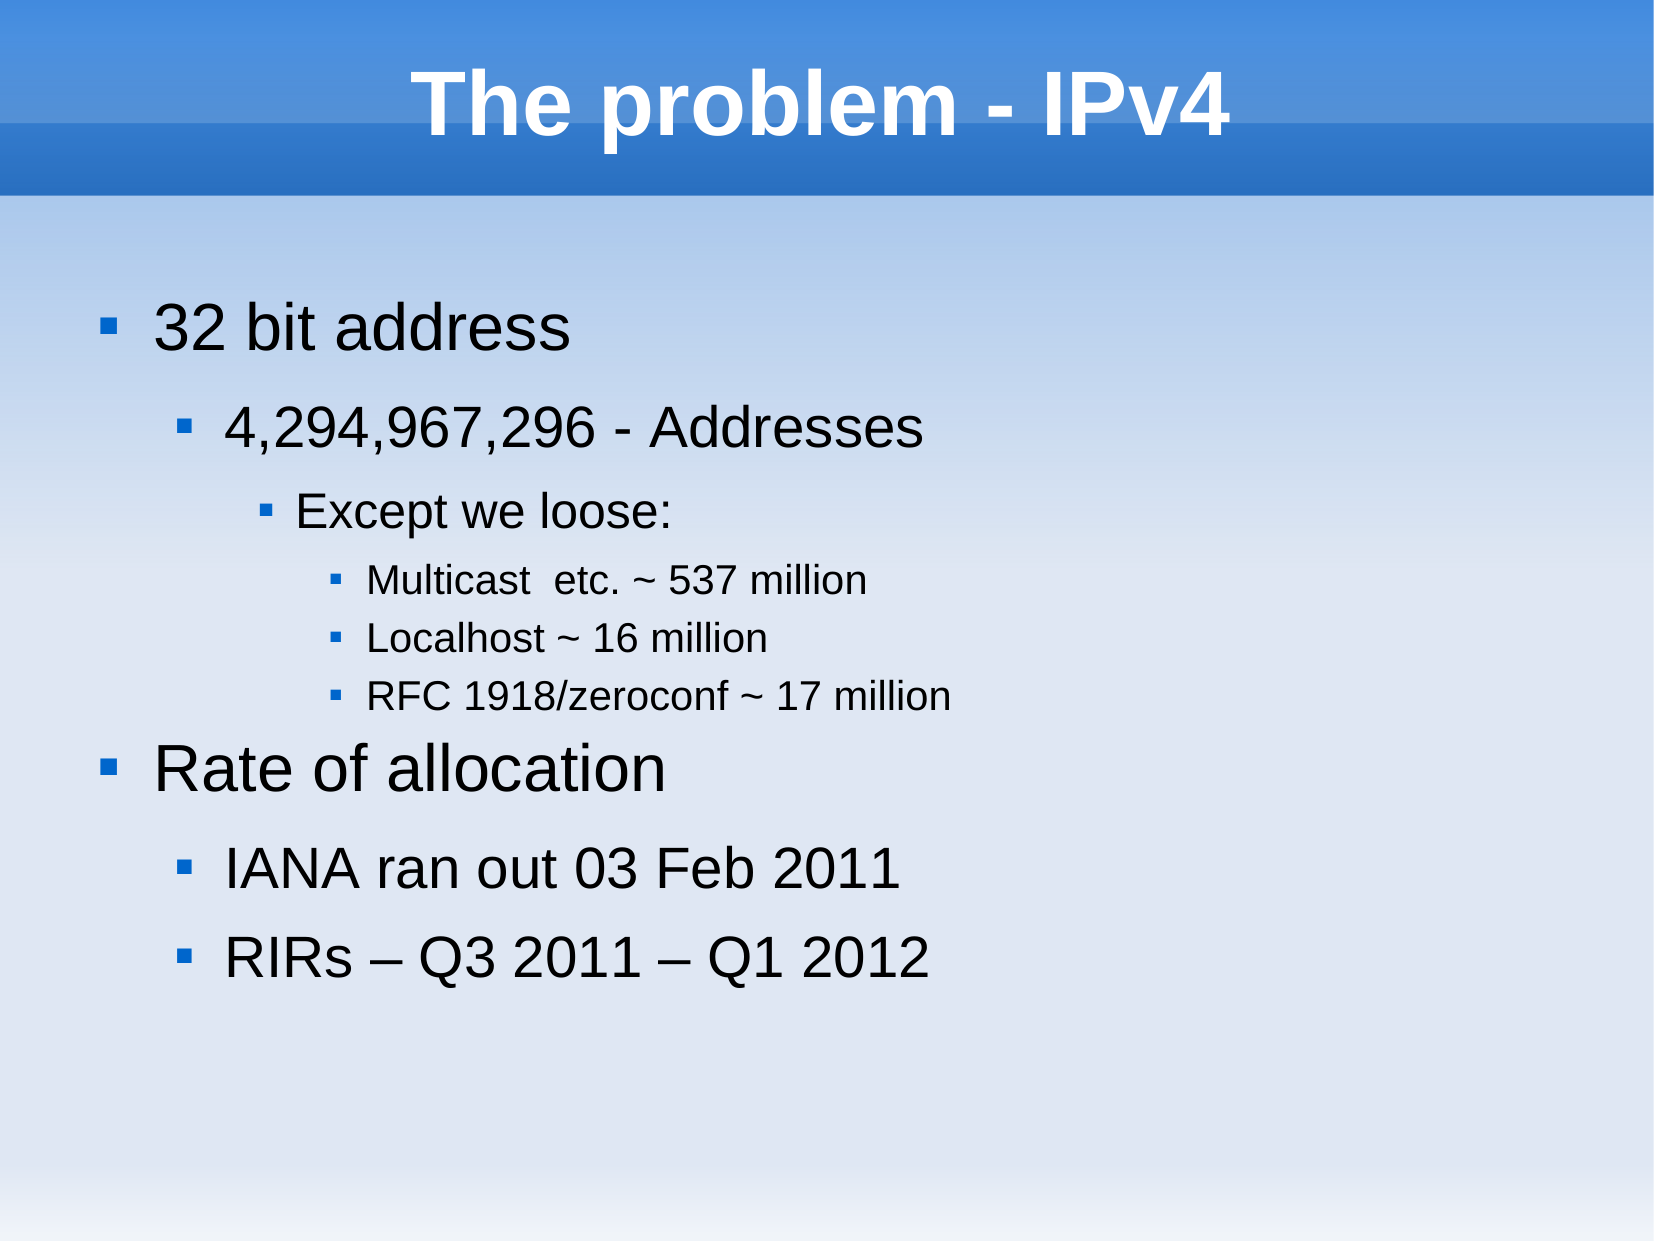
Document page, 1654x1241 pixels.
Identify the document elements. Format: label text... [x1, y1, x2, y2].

picture [0, 0, 1654, 1241]
list 32 bit address 4,294,967,296 - Addresses Except we loose: Multicast etc. ~ 537 million Localhost ~ 16 million RFC 1918/zeroconf ~ 17 million Rate of allocation IANA ran out 03 Feb 2011 RIRs – Q3 2011 – Q1 2012 [82, 290, 1571, 1109]
title The problem - IPv4 [76, 0, 1565, 208]
